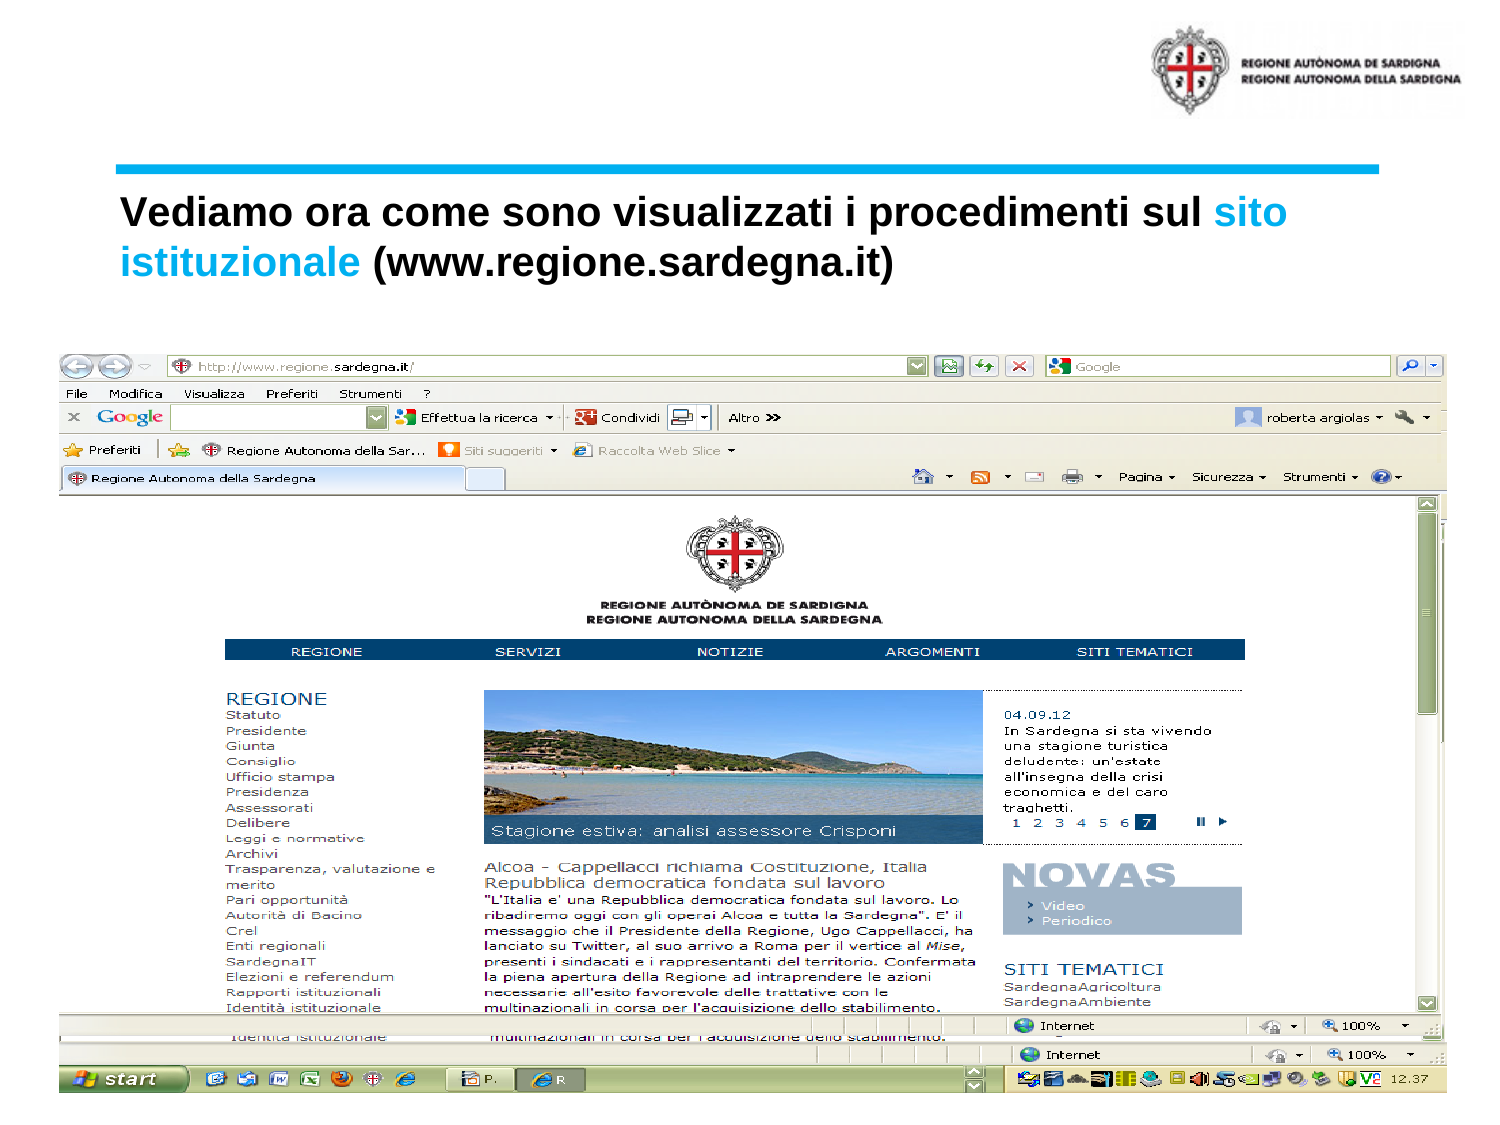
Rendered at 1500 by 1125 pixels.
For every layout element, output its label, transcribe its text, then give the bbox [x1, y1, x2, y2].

picture [1151, 21, 1465, 119]
text_box Vediamo ora come sono visualizzati i procedimenti sul sito istituzionale (www.regione.sardegna.it) [104, 177, 1381, 354]
picture [59, 354, 1447, 1093]
text_box [115, 164, 1380, 175]
